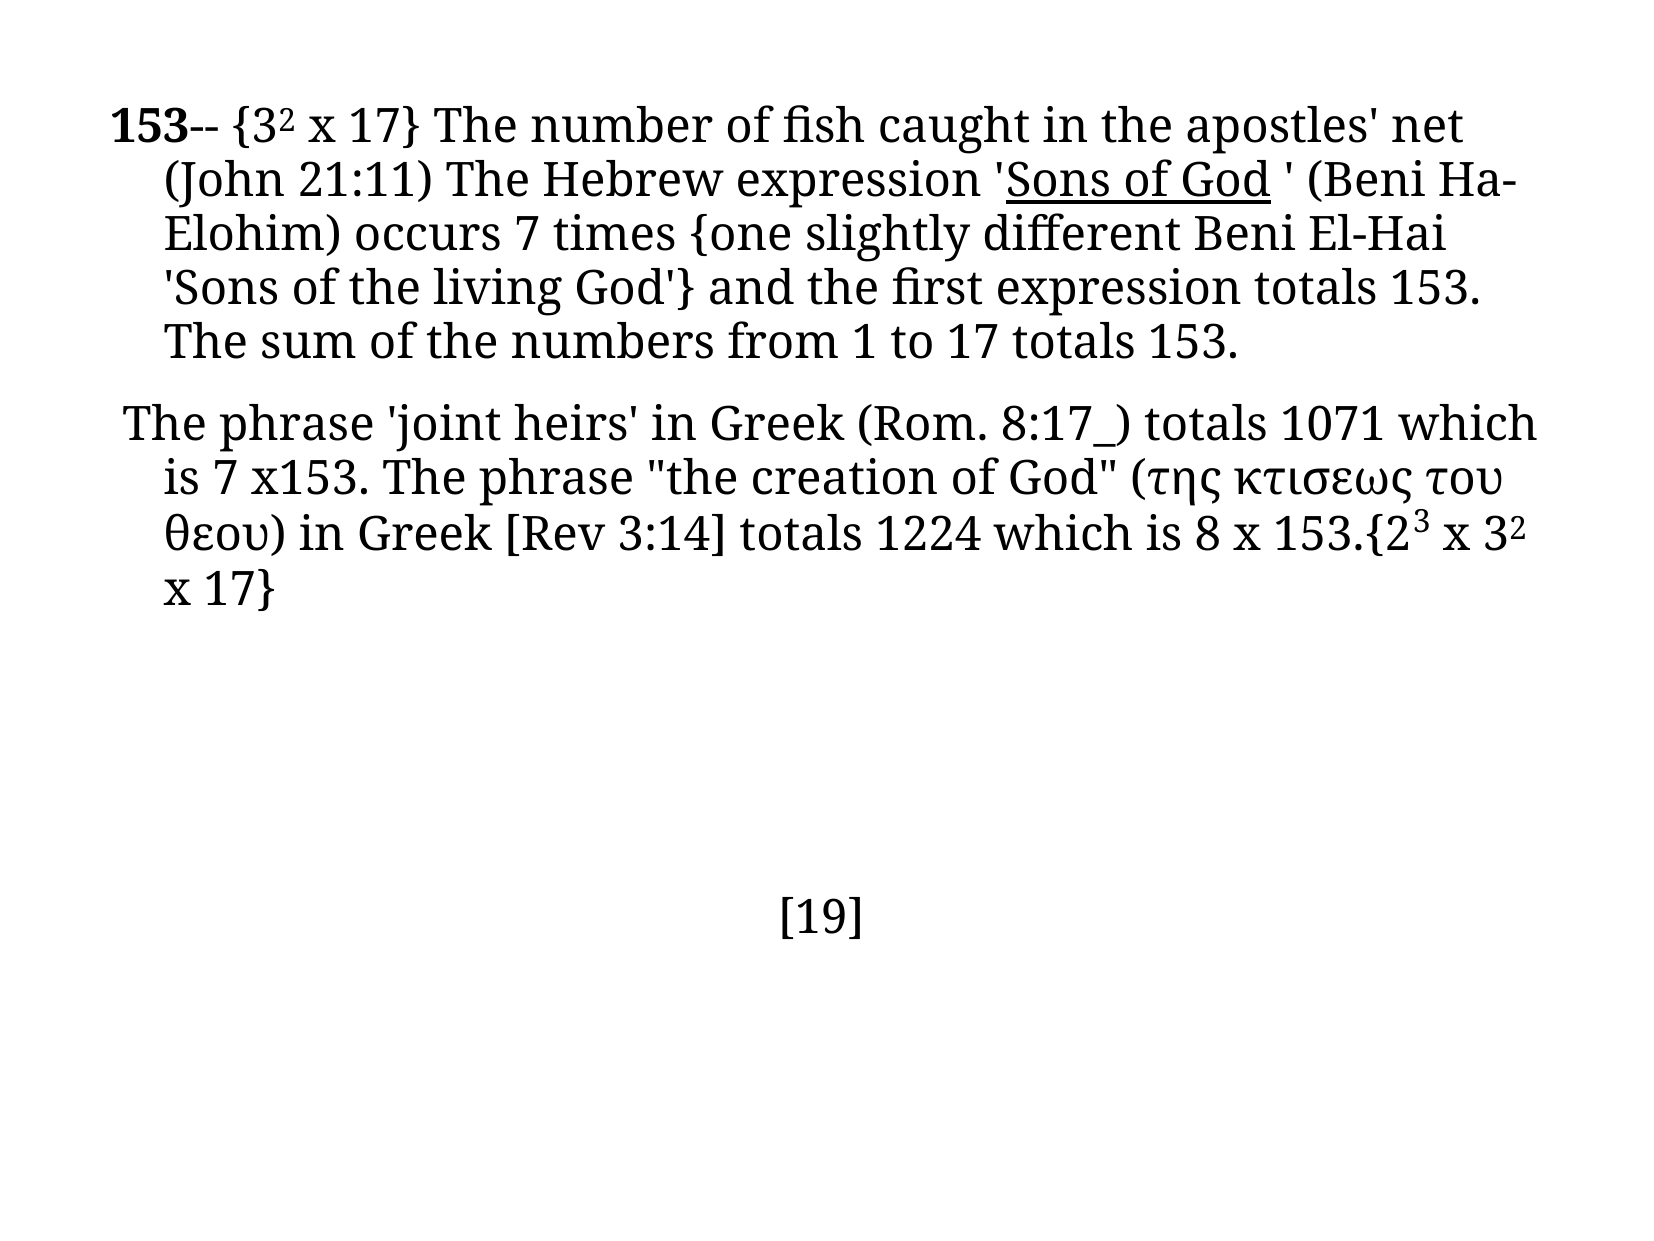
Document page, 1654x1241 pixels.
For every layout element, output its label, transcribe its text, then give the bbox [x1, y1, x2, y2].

list 153-- {32 x 17} The number of fish caught in the apostles' net (John 21:11) The Hebrew expression 'Sons of God ' (Beni Ha-Elohim) occurs 7 times {one slightly different Beni El-Hai 'Sons of the living God'} and the first expression totals 153. The sum of the numbers from 1 to 17 totals 153. The phrase 'joint heirs' in Greek (Rom. 8:17_) totals 1071 which is 7 x153. The phrase "the creation of God" (της κτισεως του θεου) in Greek [Rev 3:14] totals 1224 which is 8 x 153.{23 x 32 x 17} [19] [56, 96, 1545, 949]
